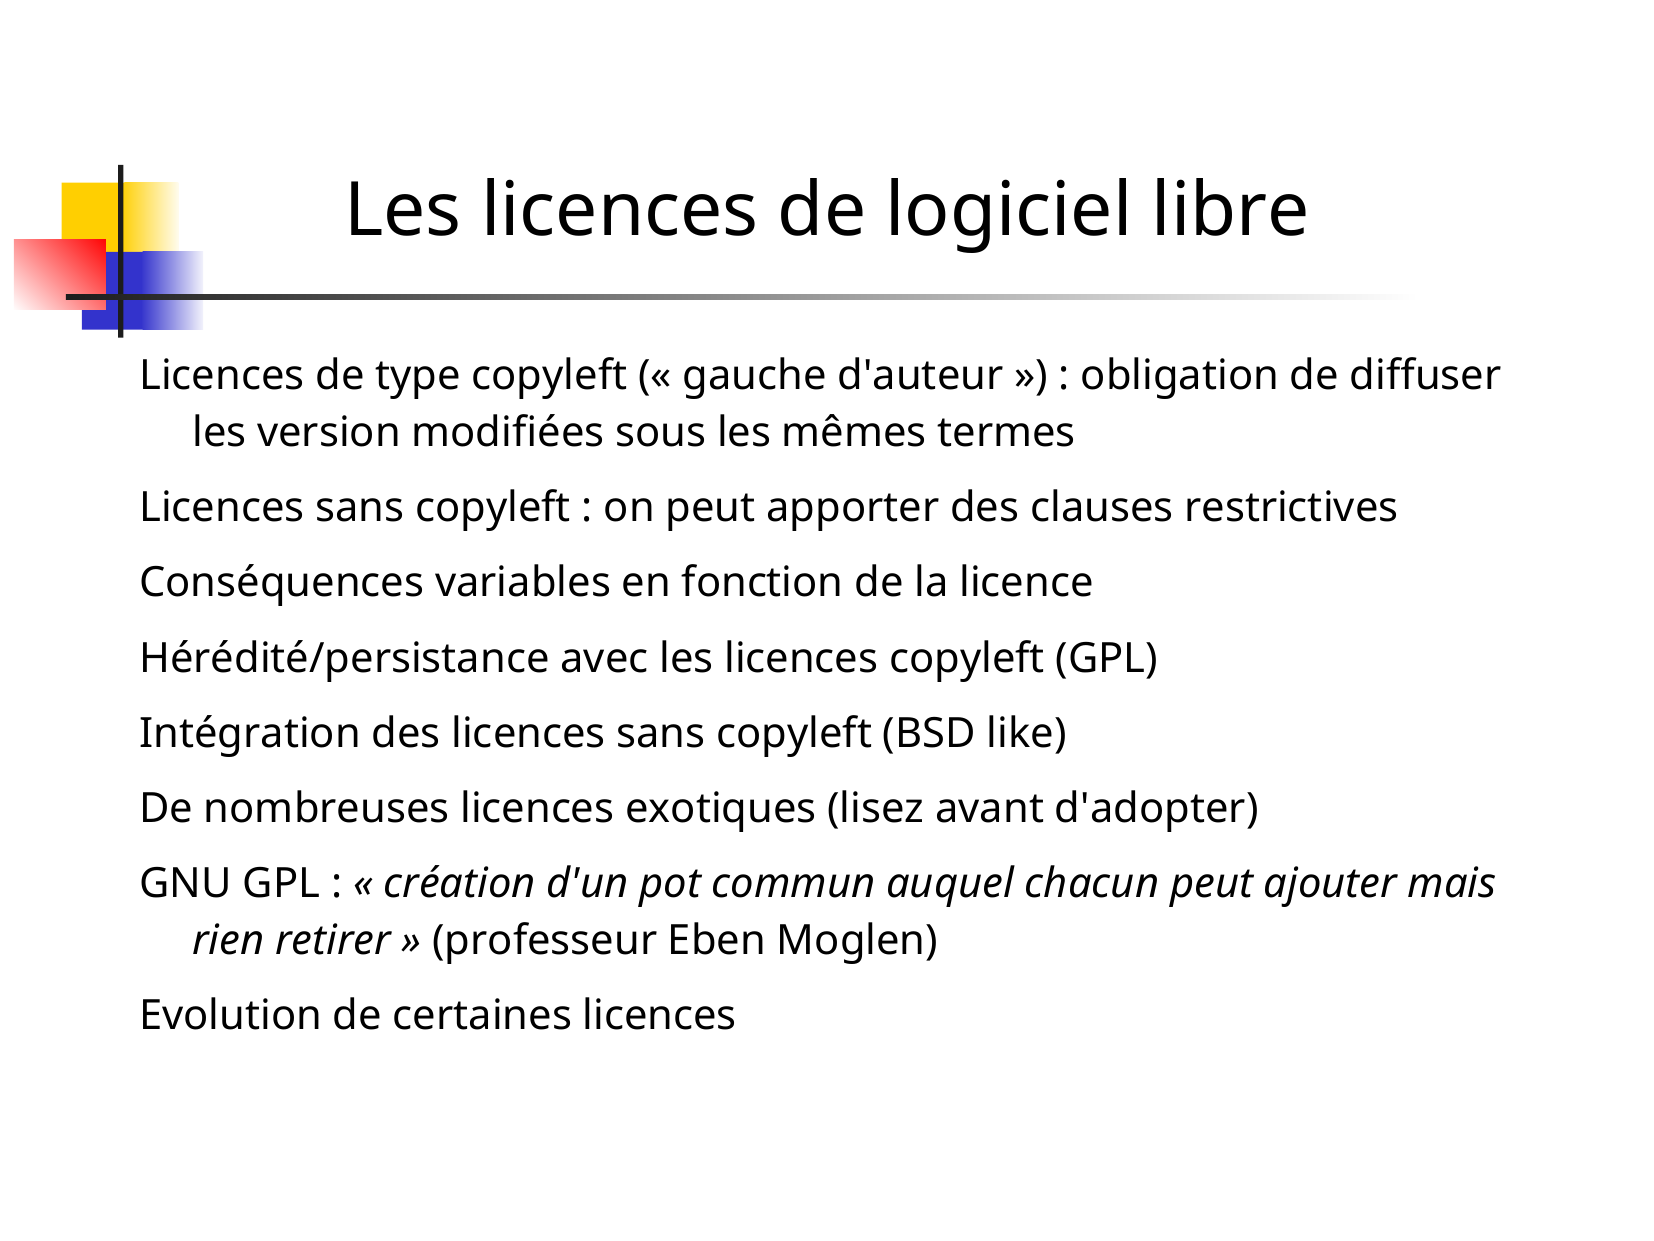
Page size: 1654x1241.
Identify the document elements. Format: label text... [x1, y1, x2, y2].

title Les licences de logiciel libre [121, 102, 1534, 311]
list Licences de type copyleft (« gauche d'auteur ») : obligation de diffuser les version modifiées sous les mêmes termes Licences sans copyleft : on peut apporter des clauses restrictives Conséquences variables en fonction de la licence Hérédité/persistance avec les licences copyleft (GPL) Intégration des licences sans copyleft (BSD like) De nombreuses licences exotiques (lisez avant d'adopter) GNU GPL : « création d'un pot commun auquel chacun peut ajouter mais rien retirer » (professeur Eben Moglen) Evolution de certaines licences [121, 344, 1534, 1127]
